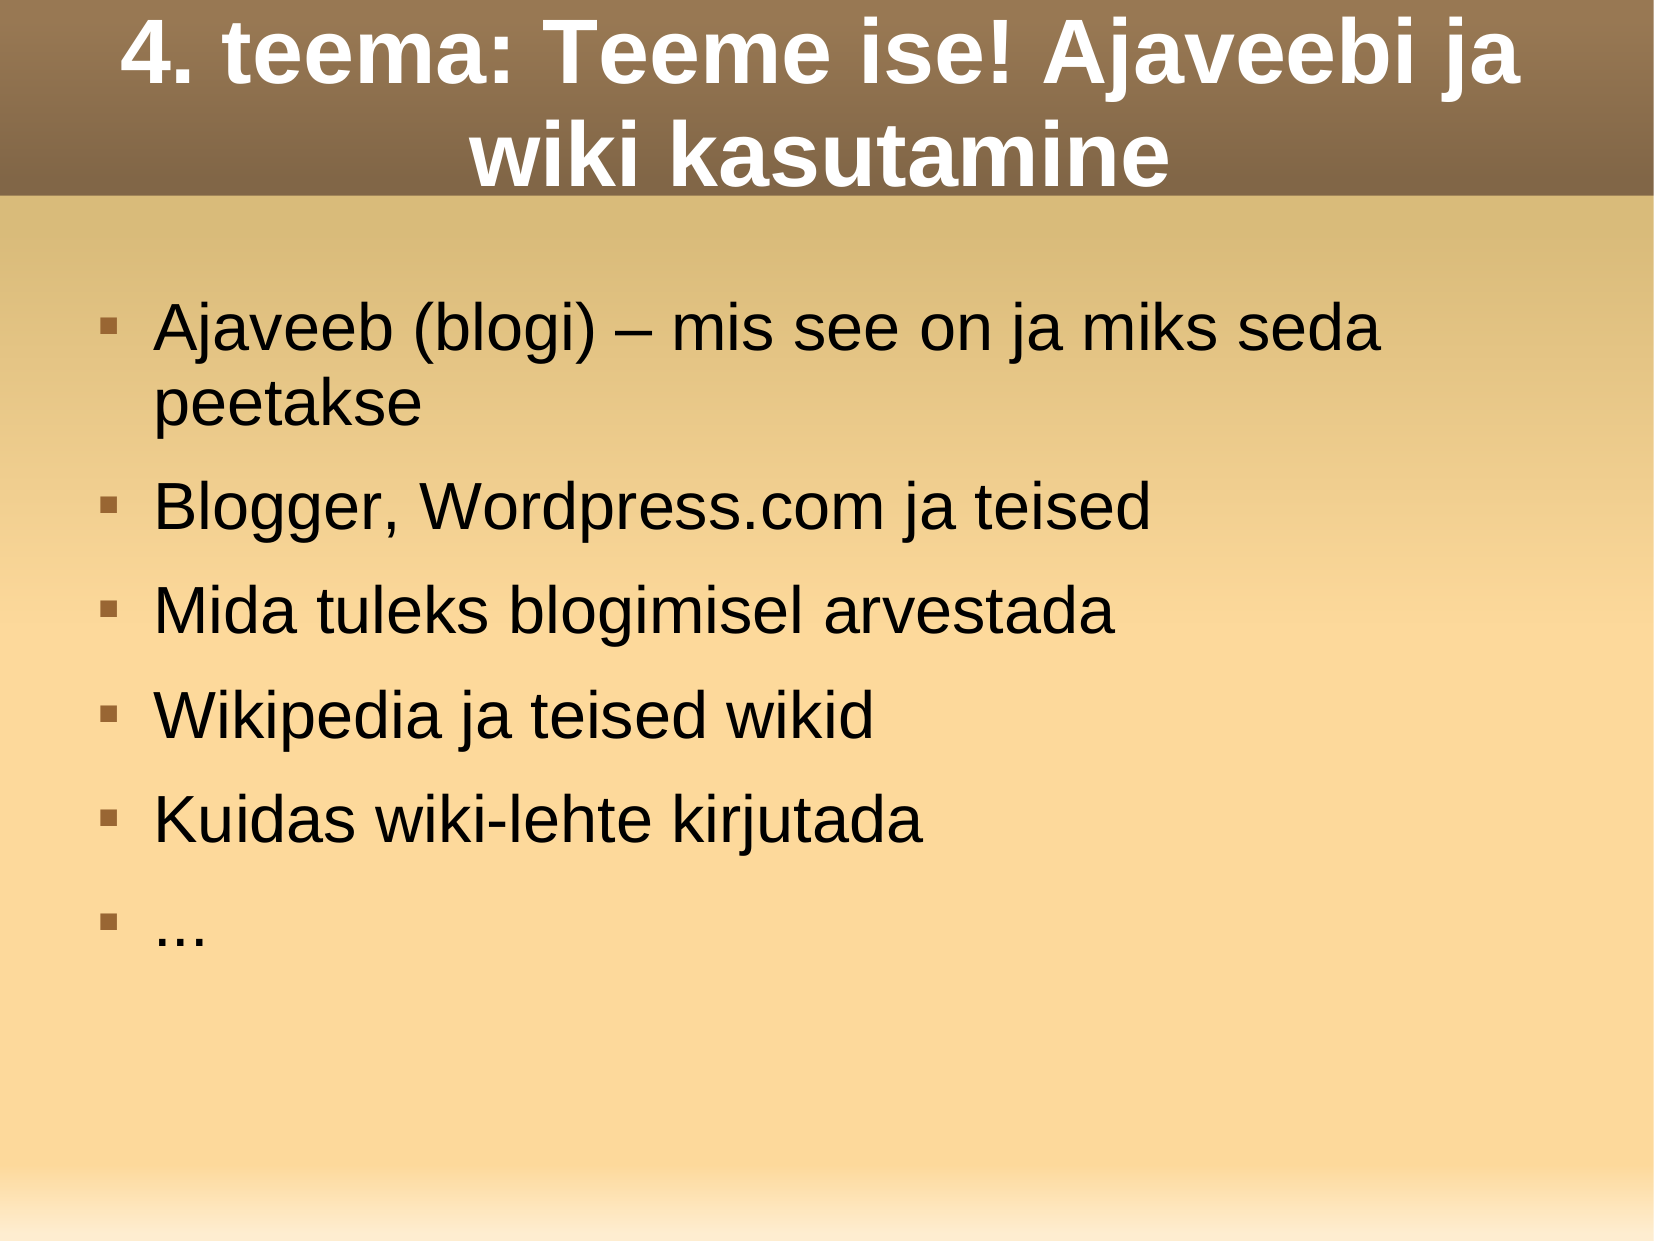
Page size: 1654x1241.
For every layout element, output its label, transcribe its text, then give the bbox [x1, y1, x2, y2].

list Ajaveeb (blogi) – mis see on ja miks seda peetakse Blogger, Wordpress.com ja teised Mida tuleks blogimisel arvestada Wikipedia ja teised wikid Kuidas wiki-lehte kirjutada ... [82, 290, 1571, 1094]
title 4. teema: Teeme ise! Ajaveebi ja wiki kasutamine [76, 1, 1565, 207]
picture [0, 0, 1654, 1241]
